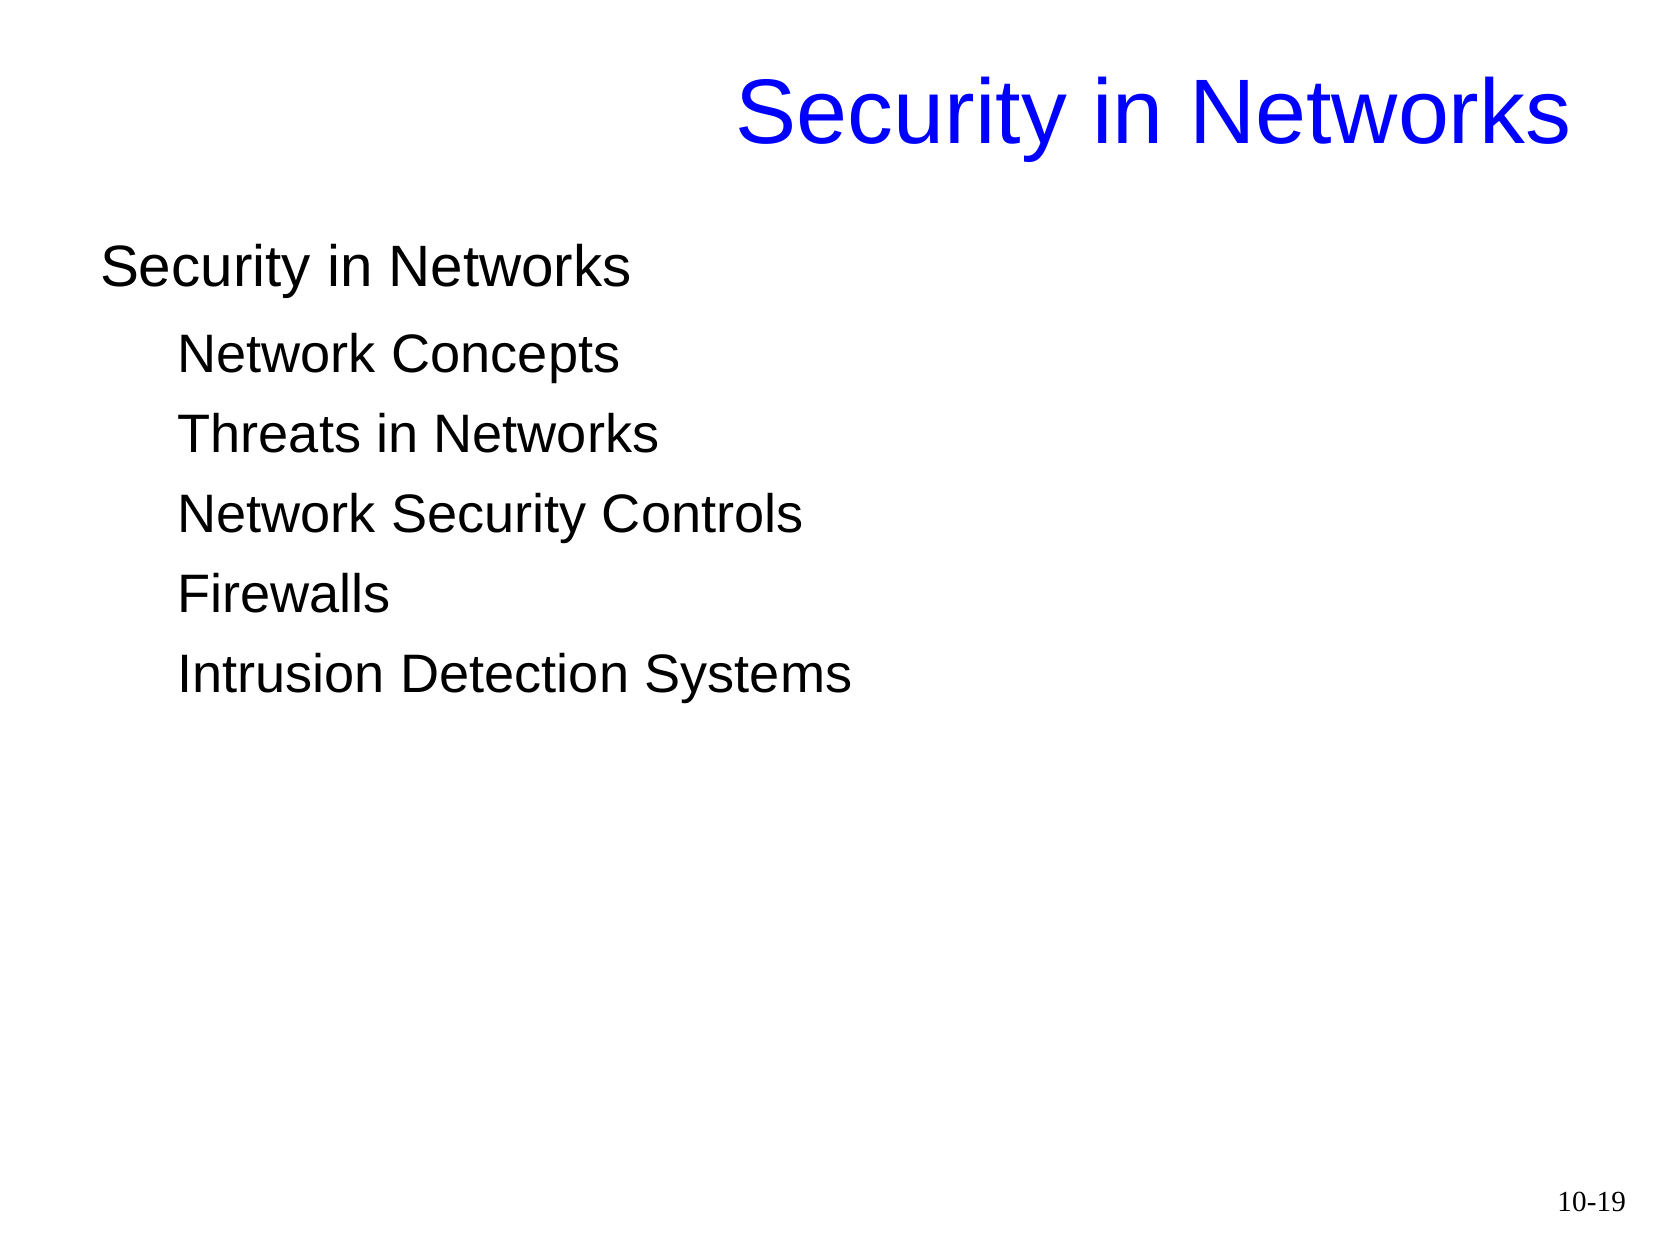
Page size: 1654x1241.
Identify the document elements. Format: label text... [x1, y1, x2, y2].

title Security in Networks [84, 18, 1573, 211]
list Security in Networks Network Concepts Threats in Networks Network Security Controls Firewalls Intrusion Detection Systems [82, 237, 1571, 1156]
